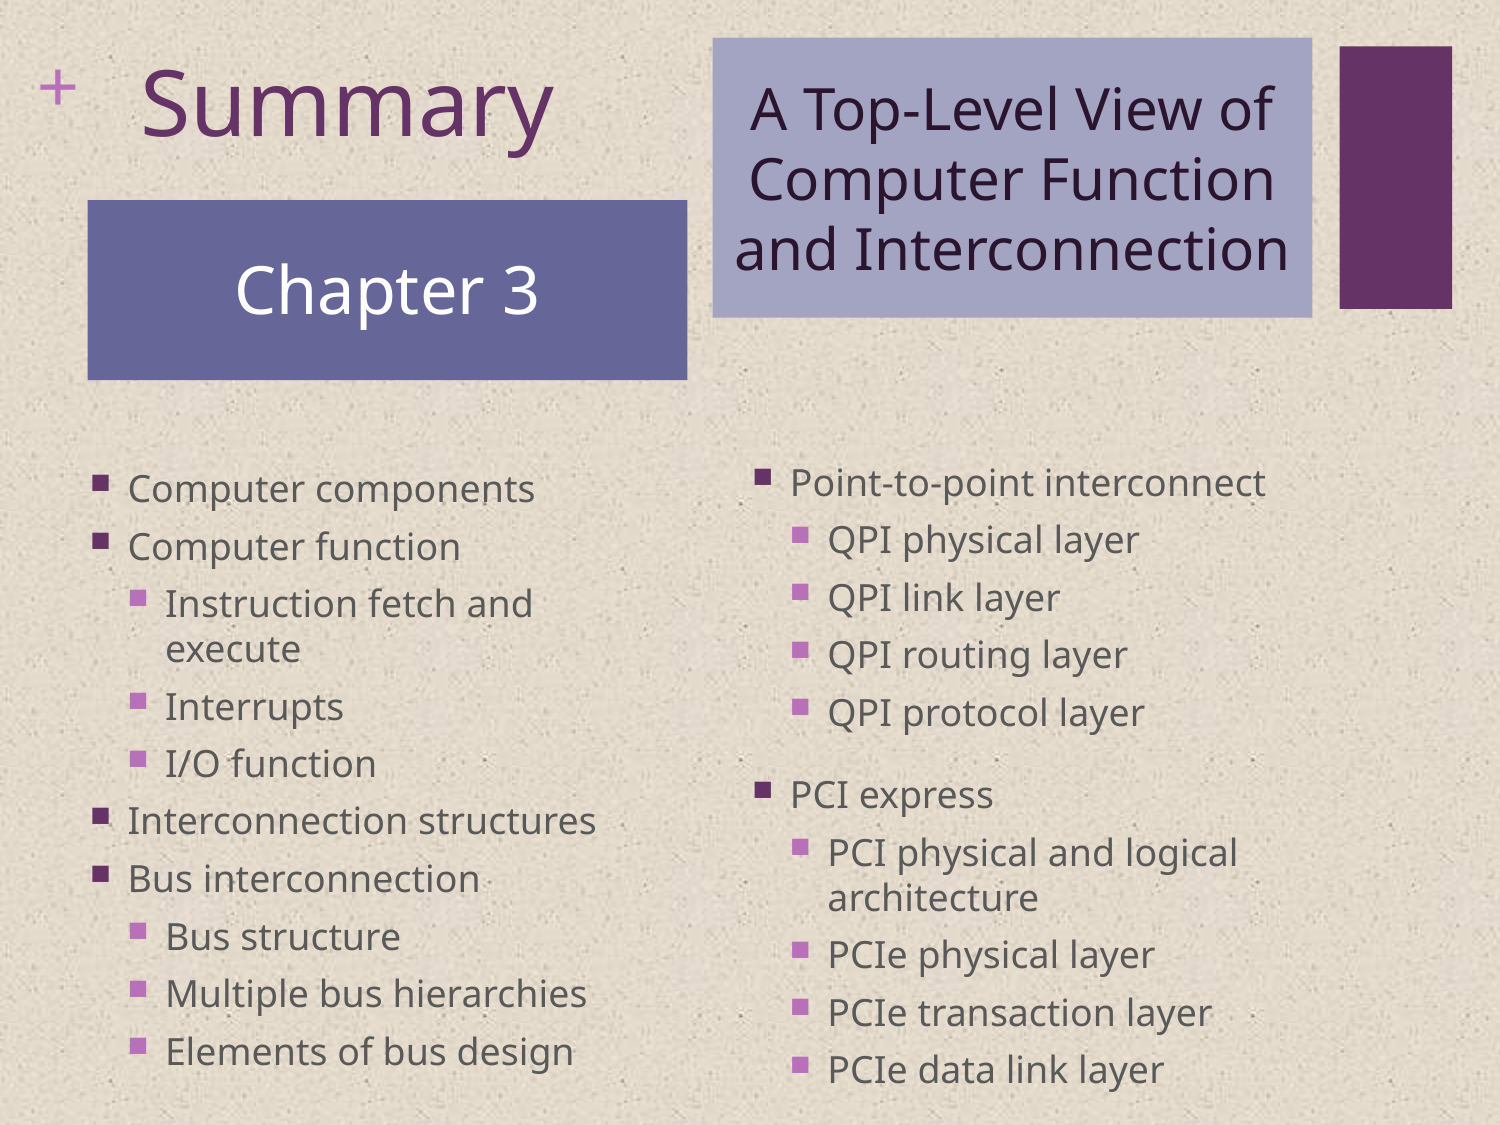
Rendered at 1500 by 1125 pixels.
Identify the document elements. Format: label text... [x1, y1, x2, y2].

list A Top-Level View of Computer Function and Interconnection [712, 37, 1313, 318]
list Computer components Computer function Instruction fetch and execute Interrupts I/O function Interconnection structures Bus interconnection Bus structure Multiple bus hierarchies Elements of bus design [75, 412, 675, 1125]
picture [0, 0, 1500, 1125]
list Chapter 3 [87, 200, 688, 381]
title Summary [125, 37, 688, 200]
list Point-to-point interconnect QPI physical layer QPI link layer QPI routing layer QPI protocol layer PCI express PCI physical and logical architecture PCIe physical layer PCIe transaction layer PCIe data link layer [737, 387, 1363, 1125]
